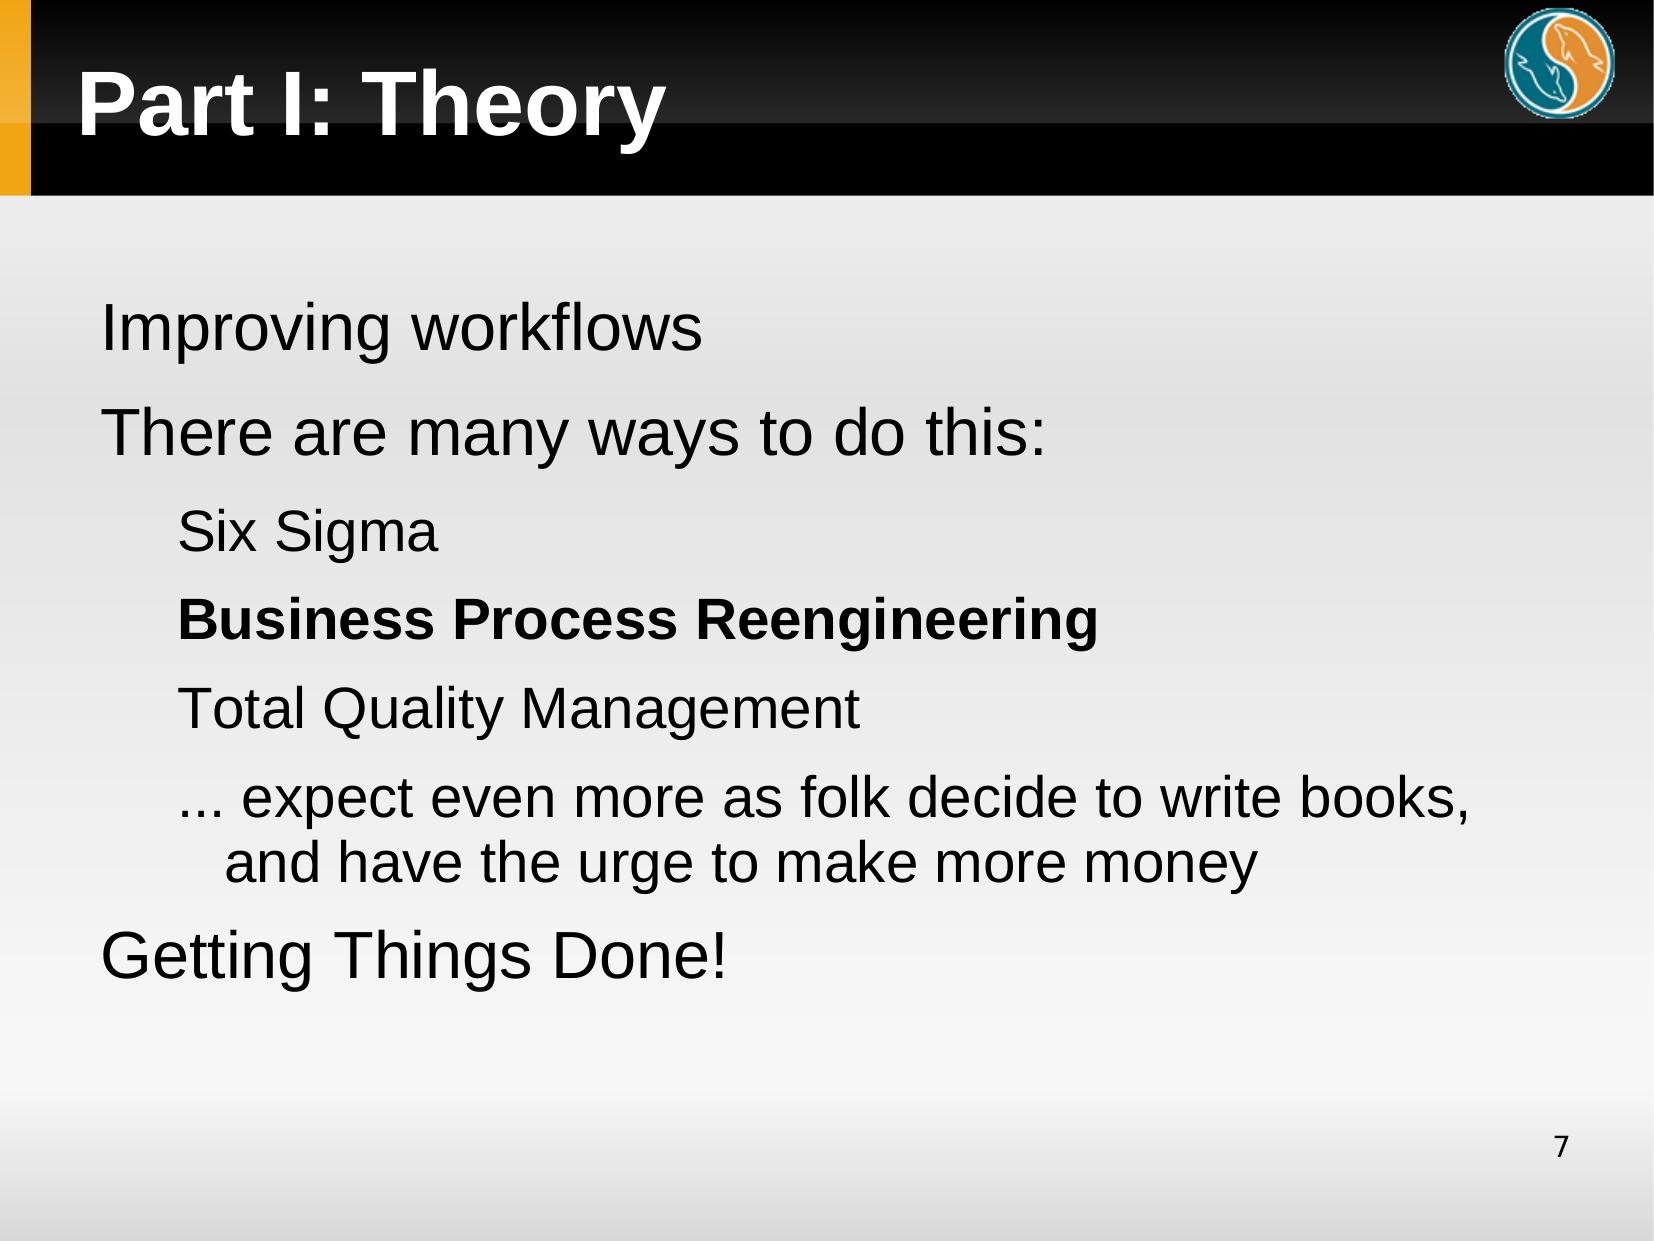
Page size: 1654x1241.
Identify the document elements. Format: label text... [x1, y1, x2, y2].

picture [0, 0, 1654, 1241]
list Improving workflows There are many ways to do this: Six Sigma Business Process Reengineering Total Quality Management ... expect even more as folk decide to write books, and have the urge to make more money Getting Things Done! [82, 290, 1571, 1094]
title Part I: Theory [76, 7, 1565, 200]
